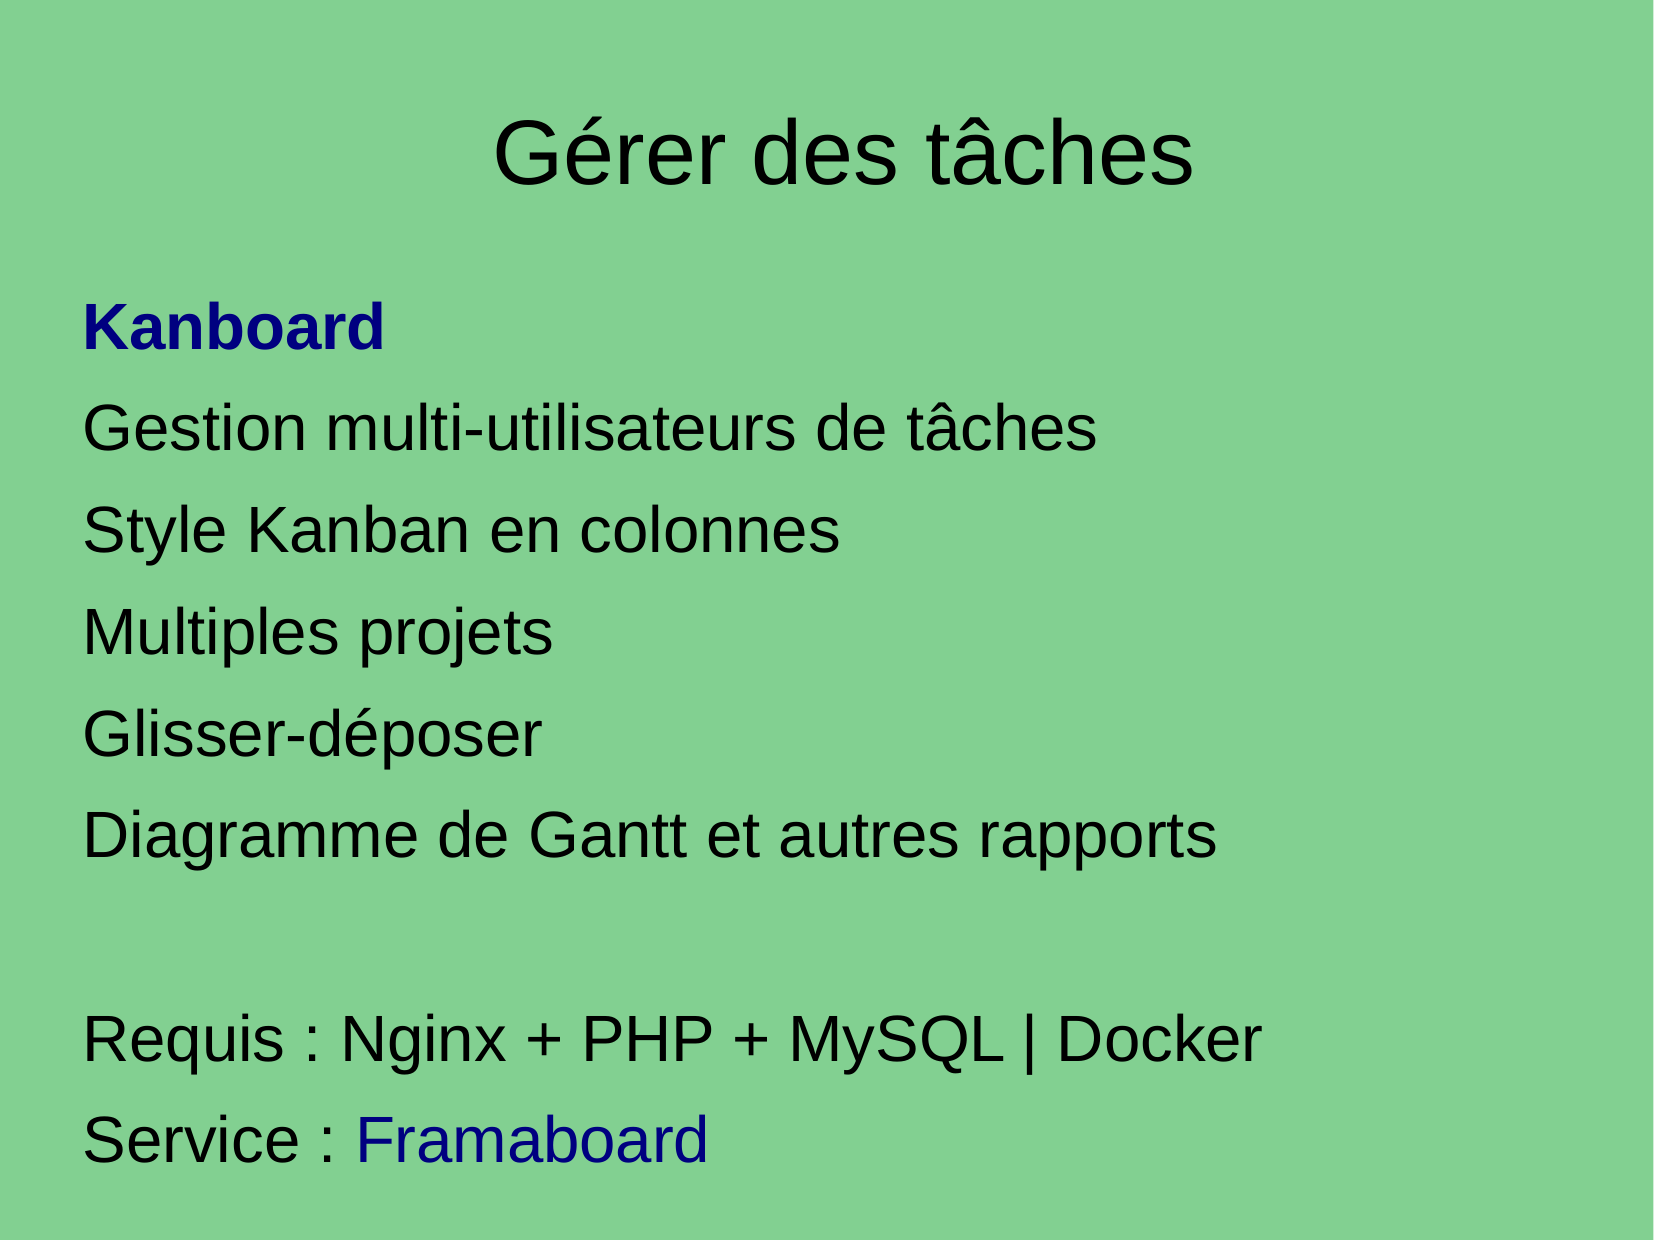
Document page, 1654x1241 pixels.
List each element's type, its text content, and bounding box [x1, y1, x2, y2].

title Gérer des tâches [82, 49, 1571, 257]
list Kanboard Gestion multi-utilisateurs de tâches Style Kanban en colonnes Multiples projets Glisser-déposer Diagramme de Gantt et autres rapports Requis : Nginx + PHP + MySQL | Docker Service : Framaboard [82, 290, 1571, 1186]
